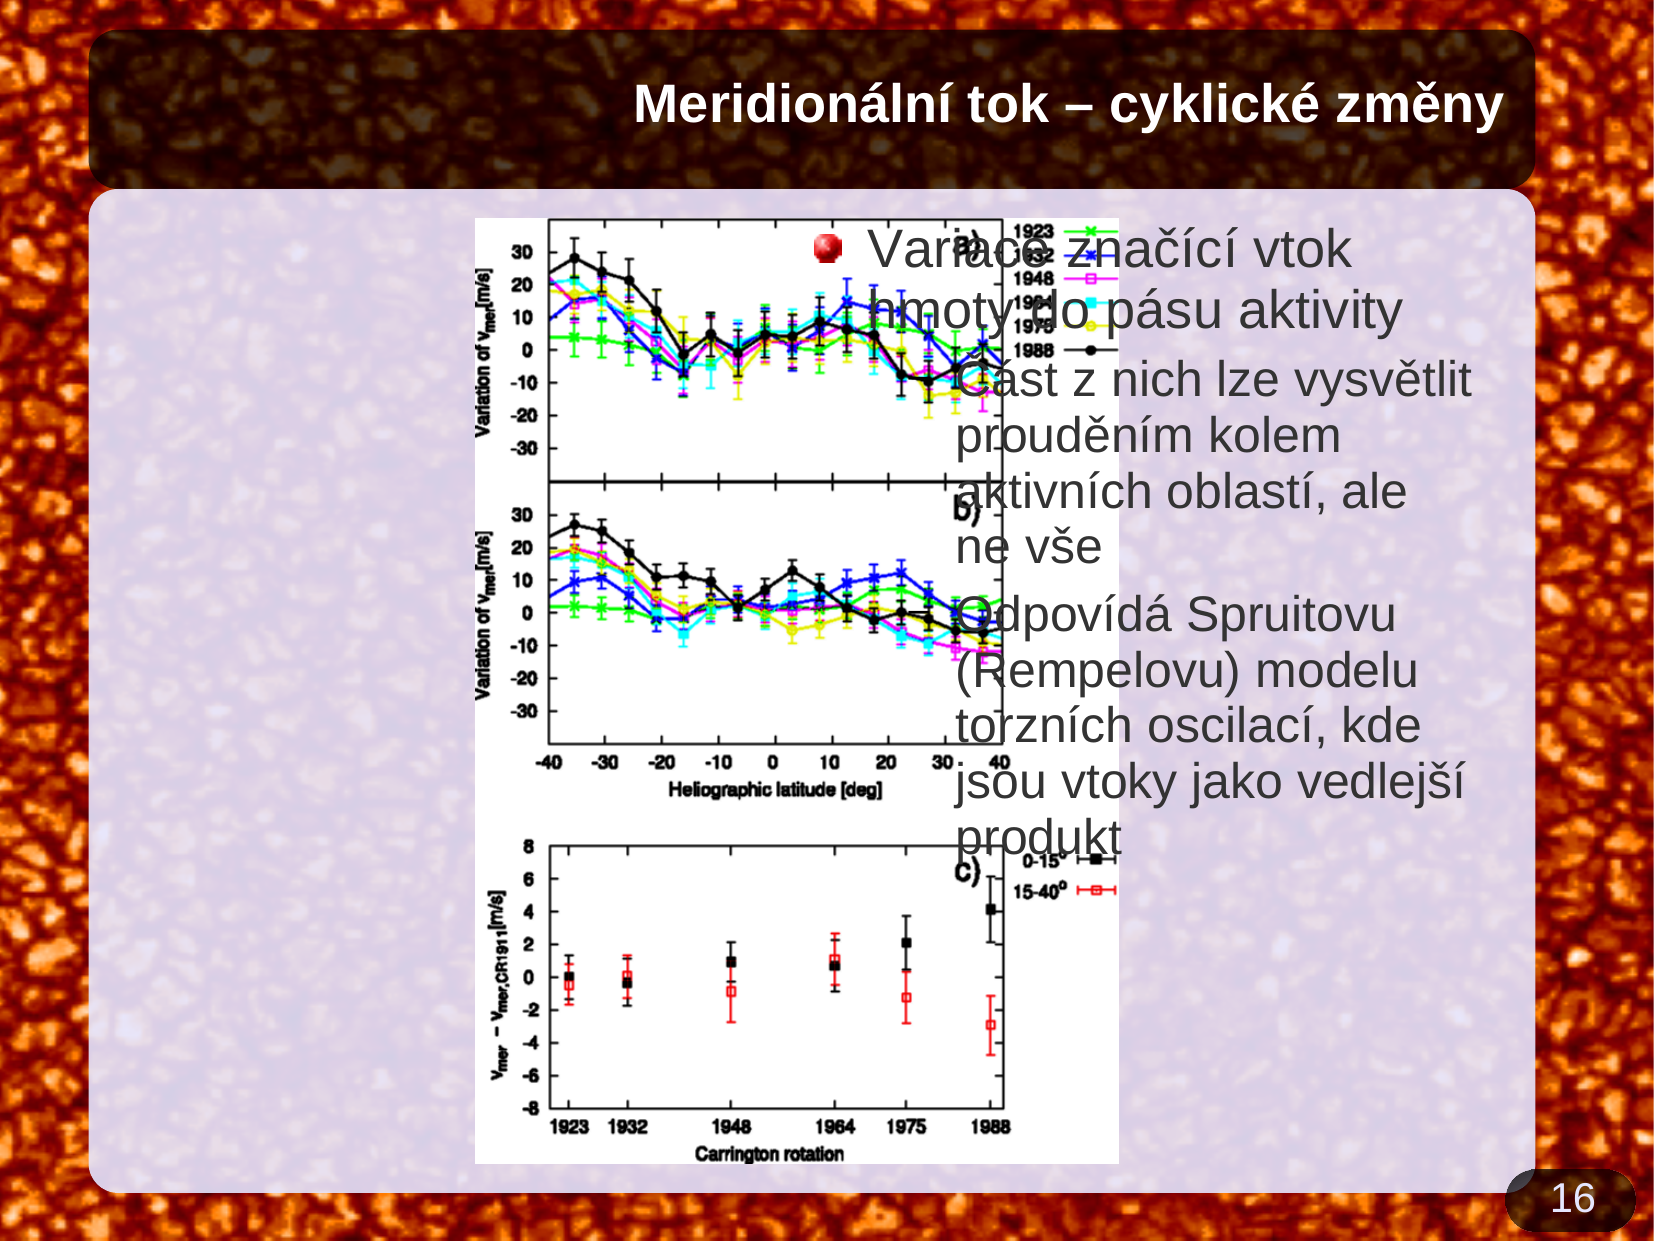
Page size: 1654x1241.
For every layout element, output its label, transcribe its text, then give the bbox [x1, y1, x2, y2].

title Meridionální tok – cyklické změny [118, 59, 1506, 148]
picture [0, 0, 1654, 1241]
list Variace značící vtok hmoty do pásu aktivity Část z nich lze vysvětlit prouděním kolem aktivních oblastí, ale ne vše Odpovídá Spruitovu (Rempelovu) modelu torzních oscilací, kde jsou vtoky jako vedlejší produkt [814, 218, 1477, 1164]
